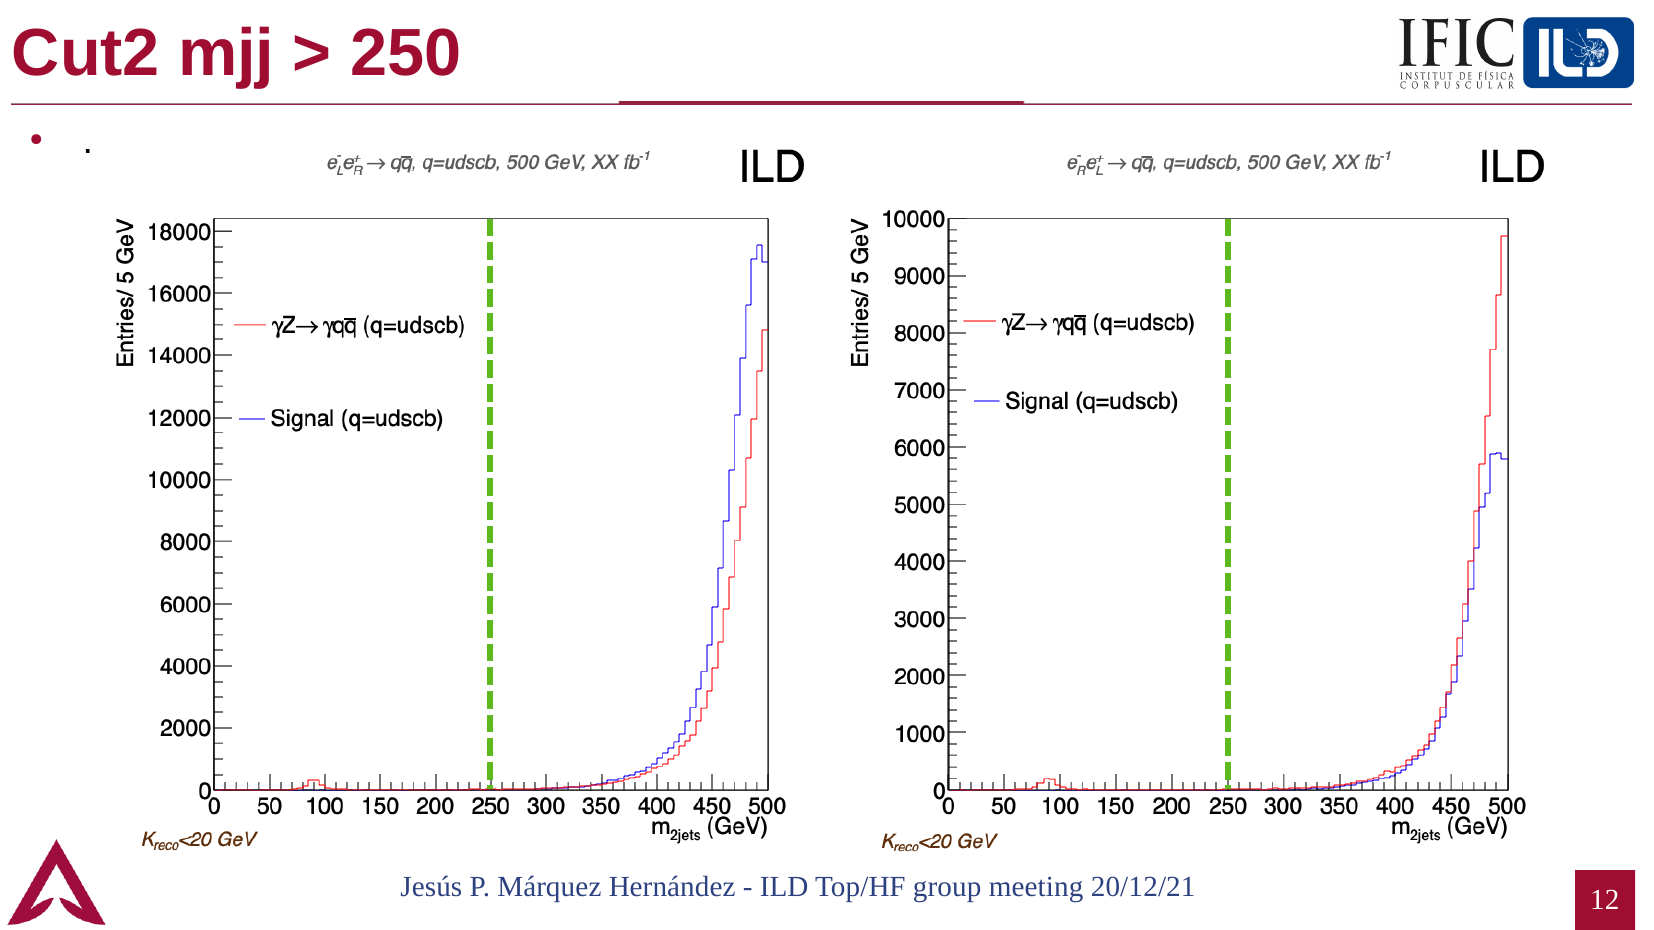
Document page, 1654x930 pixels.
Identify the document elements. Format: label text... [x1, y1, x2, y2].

picture [1522, 14, 1635, 90]
picture [845, 147, 1581, 862]
picture [1500, 16, 1517, 92]
picture [7, 147, 841, 925]
title Cut2 mjj > 250 [11, 14, 1500, 102]
picture [11, 101, 1632, 105]
list . [11, 119, 496, 210]
